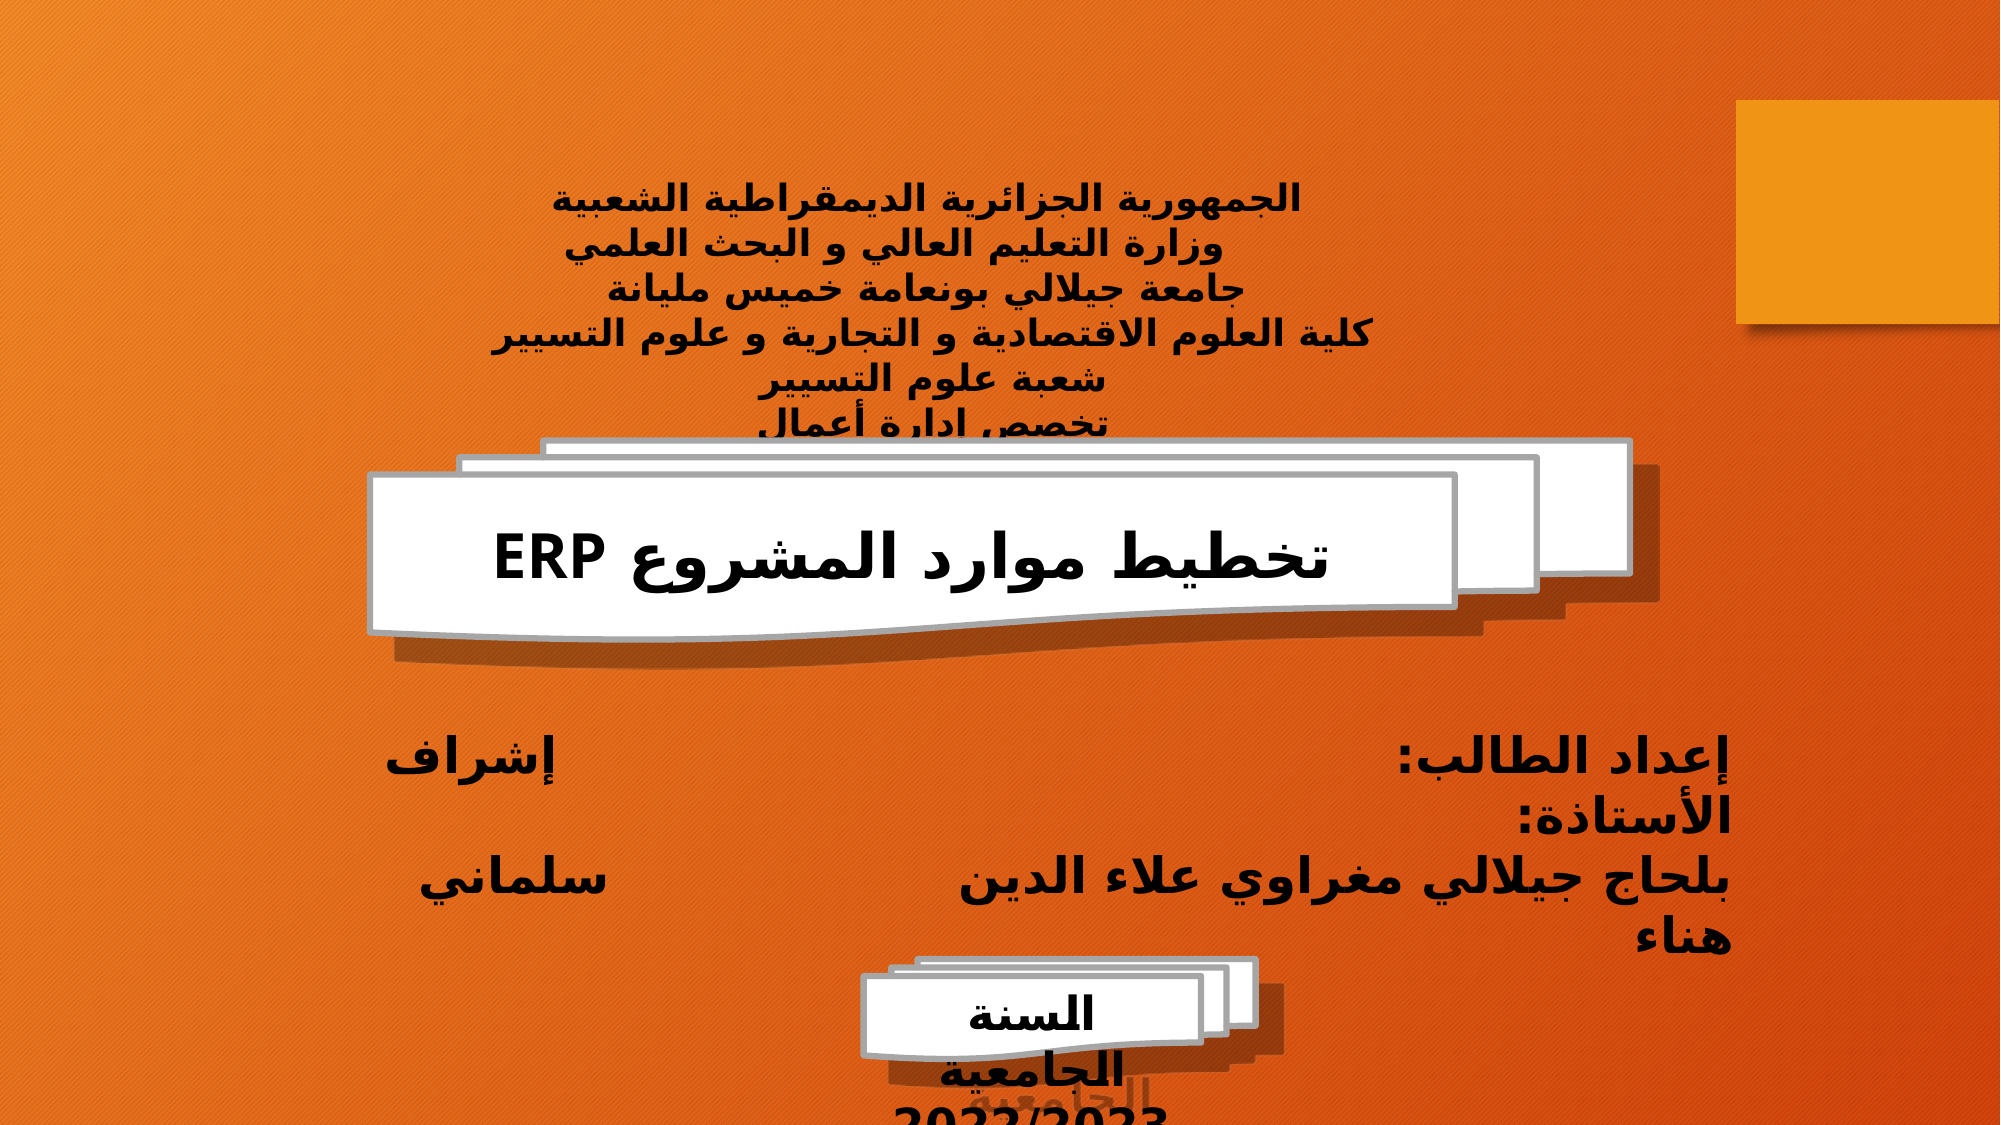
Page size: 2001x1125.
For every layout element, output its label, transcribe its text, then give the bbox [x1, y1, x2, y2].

text_box الجمهورية الجزائرية الديمقراطية الشعبية وزارة التعليم العالي و البحث العلمي جامعة جيلالي بونعامة خميس مليانة كلية العلوم الاقتصادية و التجارية و علوم التسيير شعبة علوم التسيير تخصص إدارة أعمال [454, 166, 1400, 474]
text_box إعداد الطالب: إشراف الأستاذة: بلحاج جيلالي مغراوي علاء الدين سلماني هناء [369, 716, 1750, 853]
text_box تخطيط موارد المشروع ERP [369, 440, 1631, 640]
text_box السنة الجامعية 2022/2023 [863, 958, 1256, 1059]
